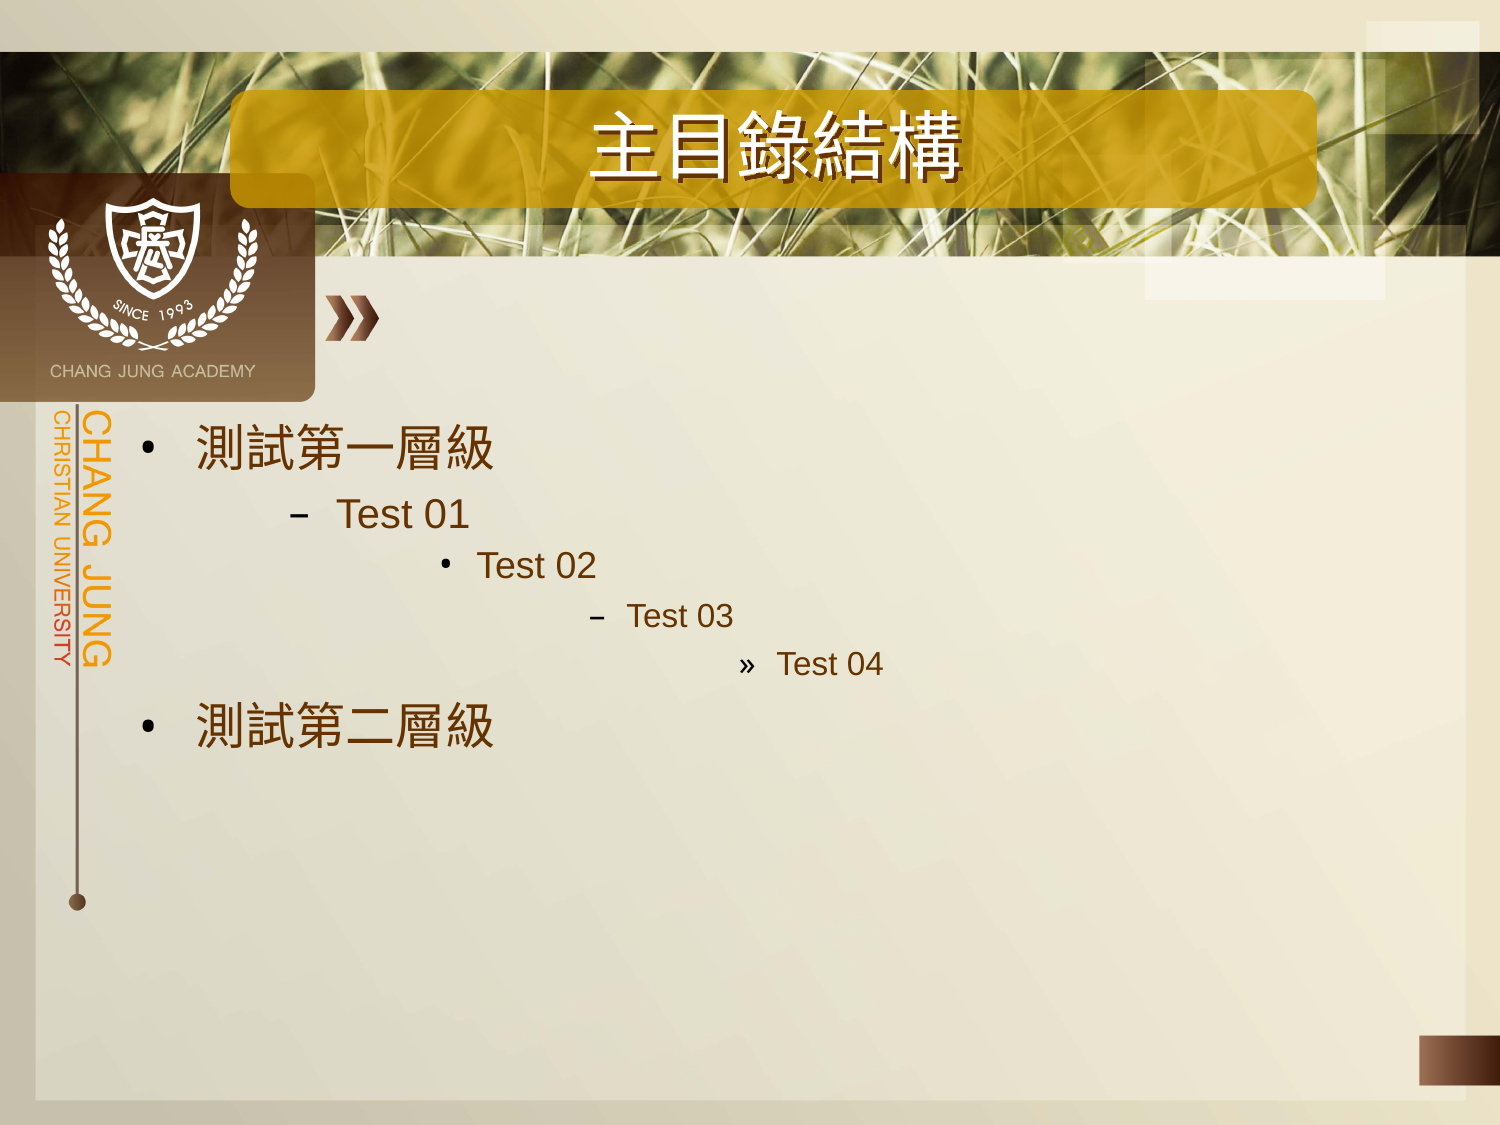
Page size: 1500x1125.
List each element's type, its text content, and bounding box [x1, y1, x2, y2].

list 測試第一層級 Test 01 Test 02 Test 03 Test 04 測試第二層級 [123, 408, 1426, 1005]
title 主目錄結構 [230, 54, 1317, 232]
